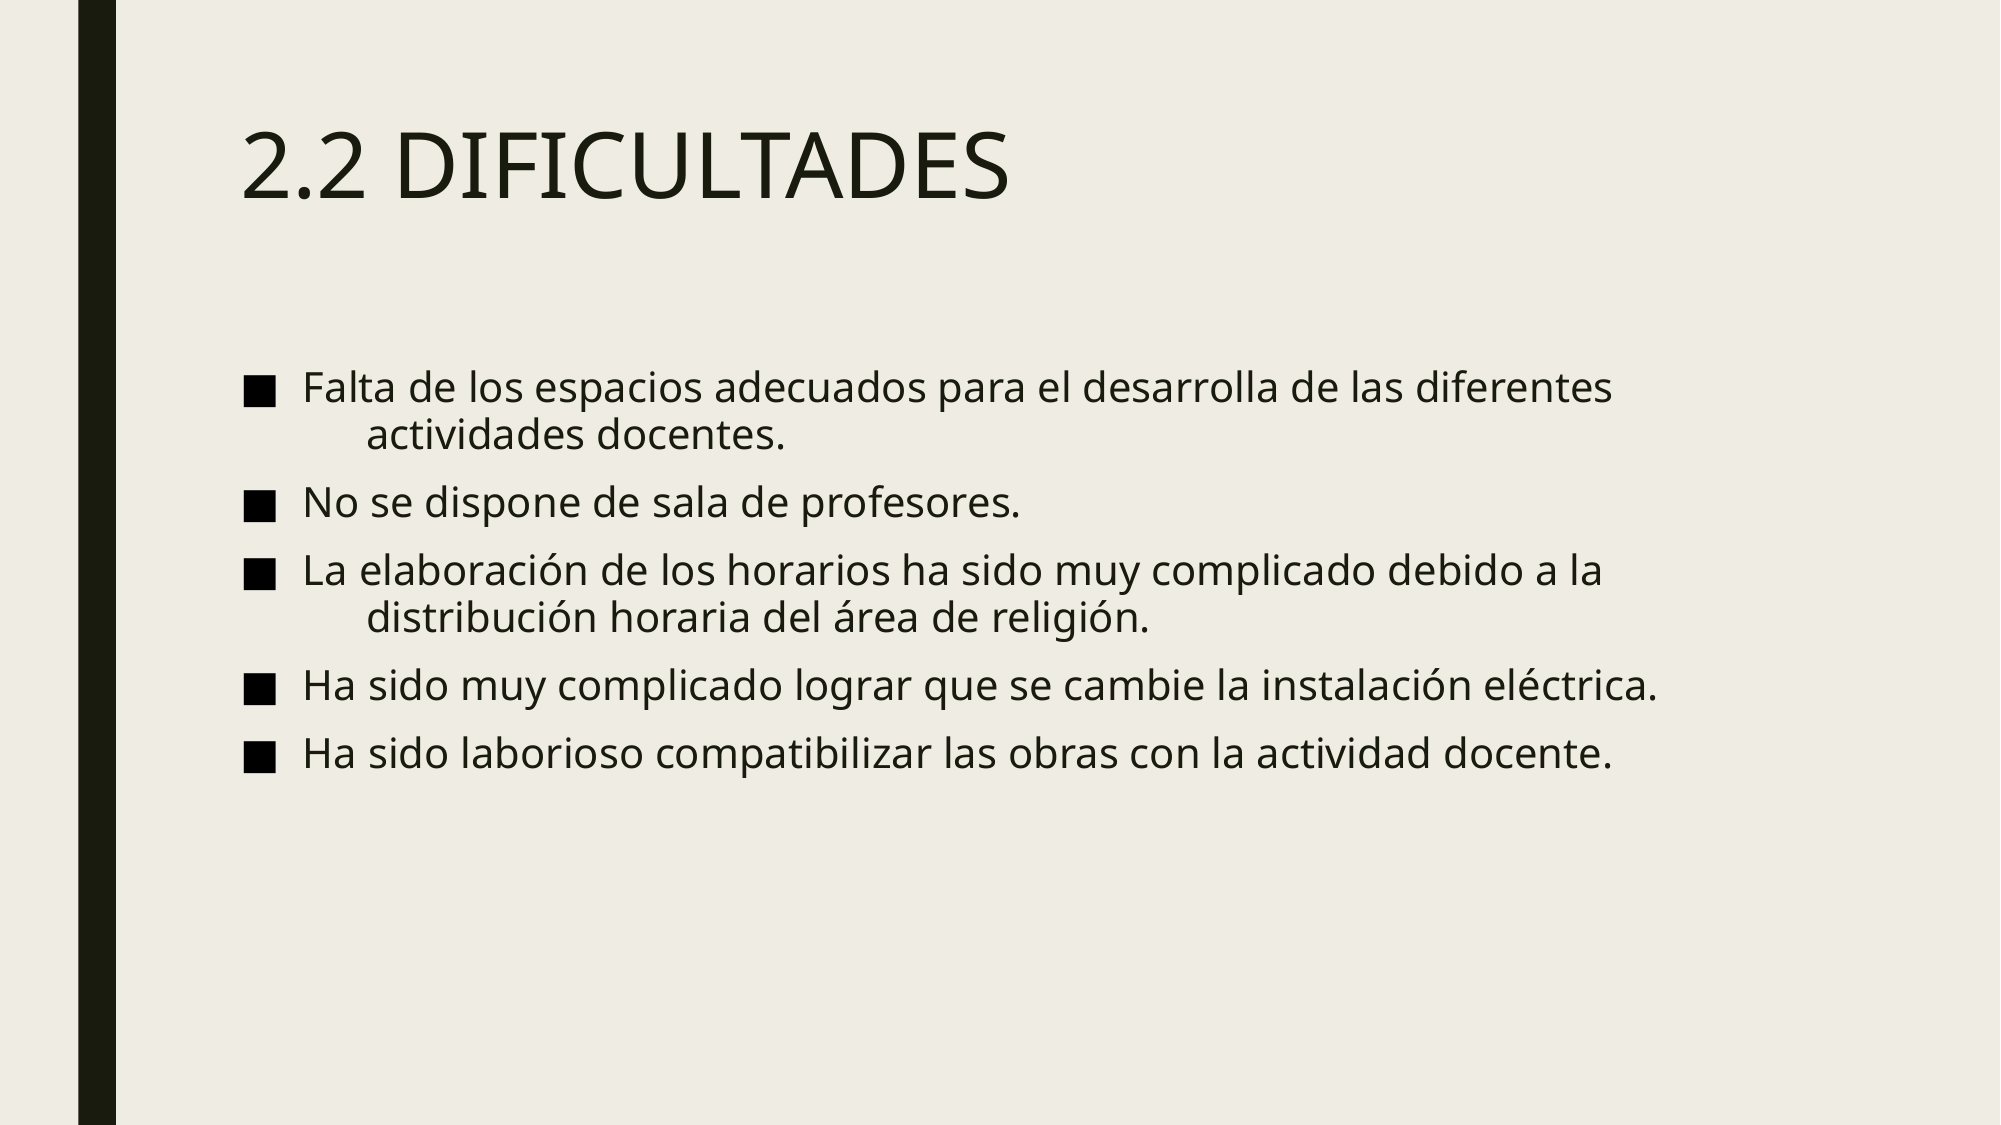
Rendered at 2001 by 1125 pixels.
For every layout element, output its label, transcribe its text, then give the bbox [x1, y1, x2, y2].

list Falta de los espacios adecuados para el desarrolla de las diferentes actividades docentes. No se dispone de sala de profesores. La elaboración de los horarios ha sido muy complicado debido a la distribución horaria del área de religión. Ha sido muy complicado lograr que se cambie la instalación eléctrica. Ha sido laborioso compatibilizar las obras con la actividad docente. [225, 357, 1801, 963]
title 2.2 DIFICULTADES [225, 112, 1801, 232]
